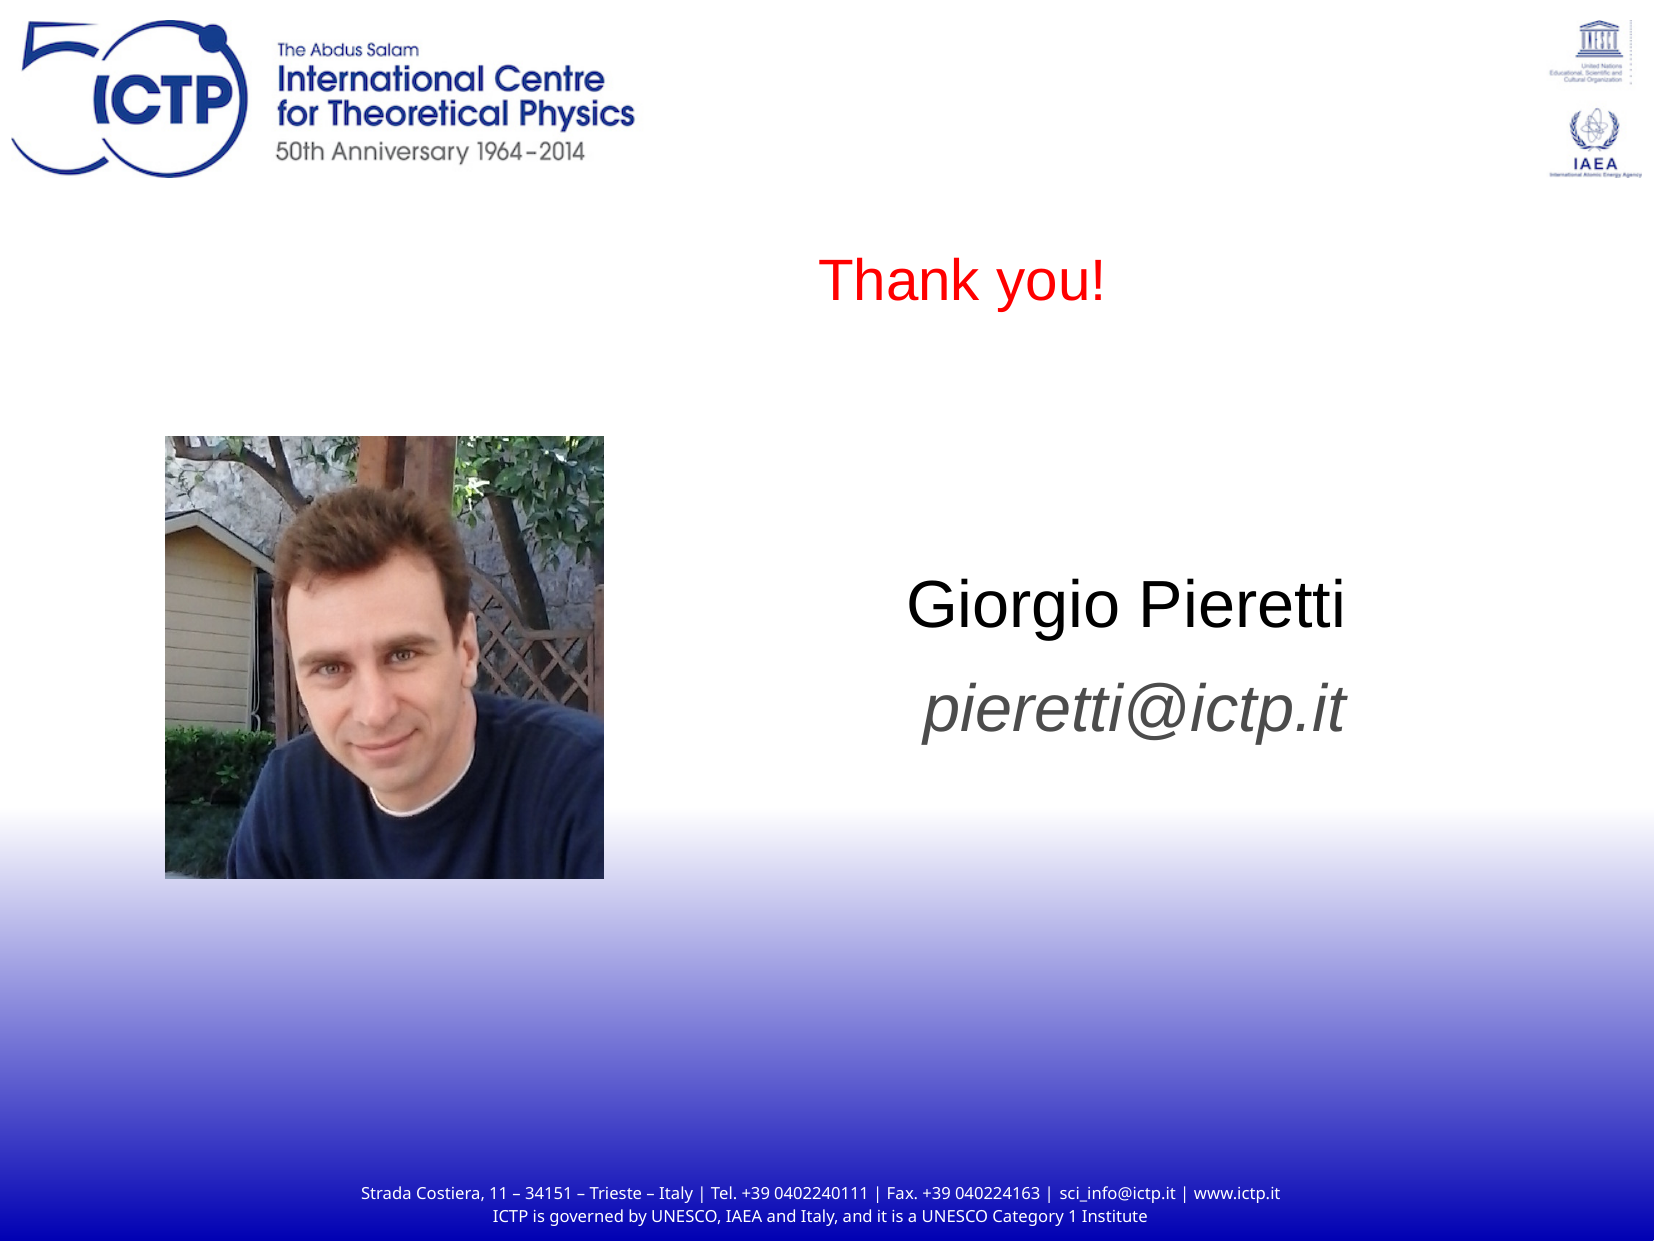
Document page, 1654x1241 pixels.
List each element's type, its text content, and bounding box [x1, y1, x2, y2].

title Thank you! [354, 218, 1571, 343]
list Giorgio Pieretti pieretti@ictp.it [767, 566, 1347, 875]
picture [11, 20, 1642, 178]
picture [165, 436, 604, 879]
